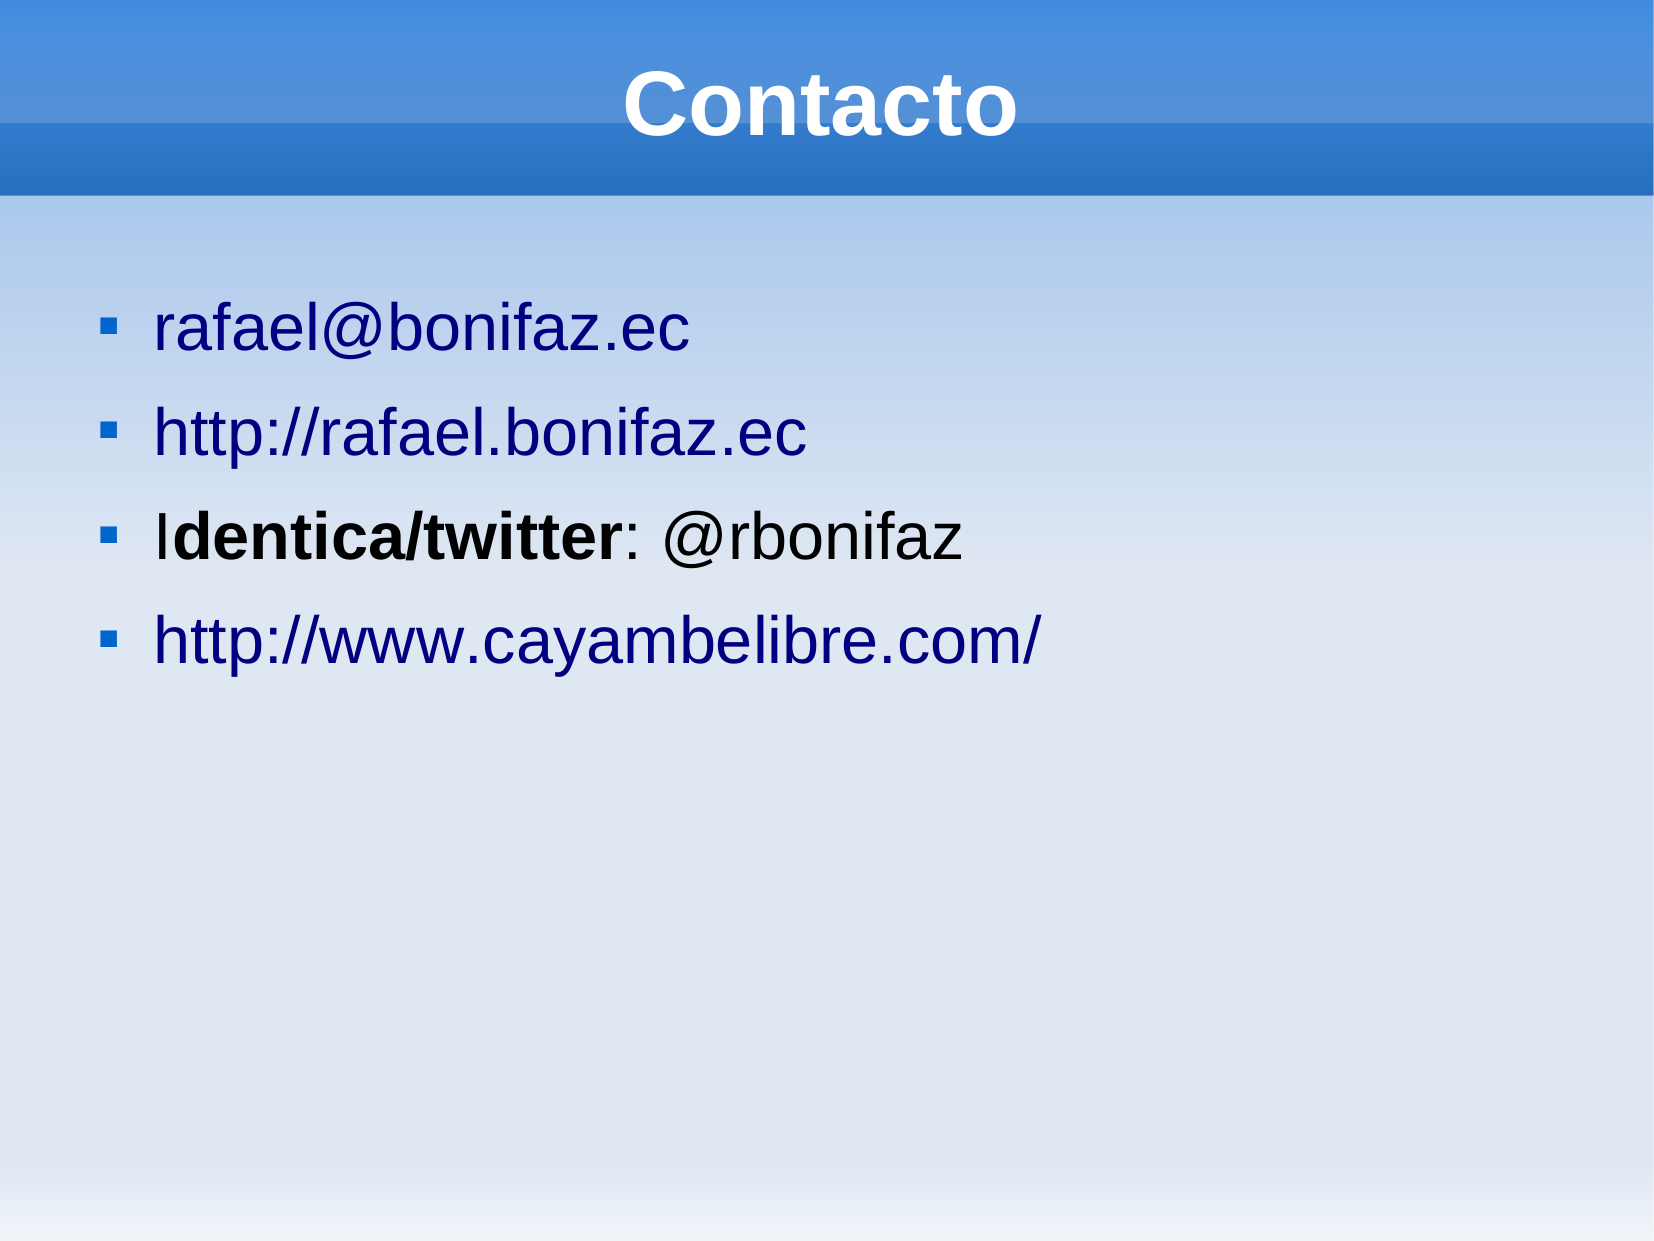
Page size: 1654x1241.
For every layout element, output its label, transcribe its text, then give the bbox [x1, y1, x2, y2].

picture [0, 0, 1654, 1241]
list rafael@bonifaz.ec http://rafael.bonifaz.ec Identica/twitter: @rbonifaz http://www.cayambelibre.com/ [82, 290, 1571, 1094]
title Contacto [76, 7, 1565, 200]
